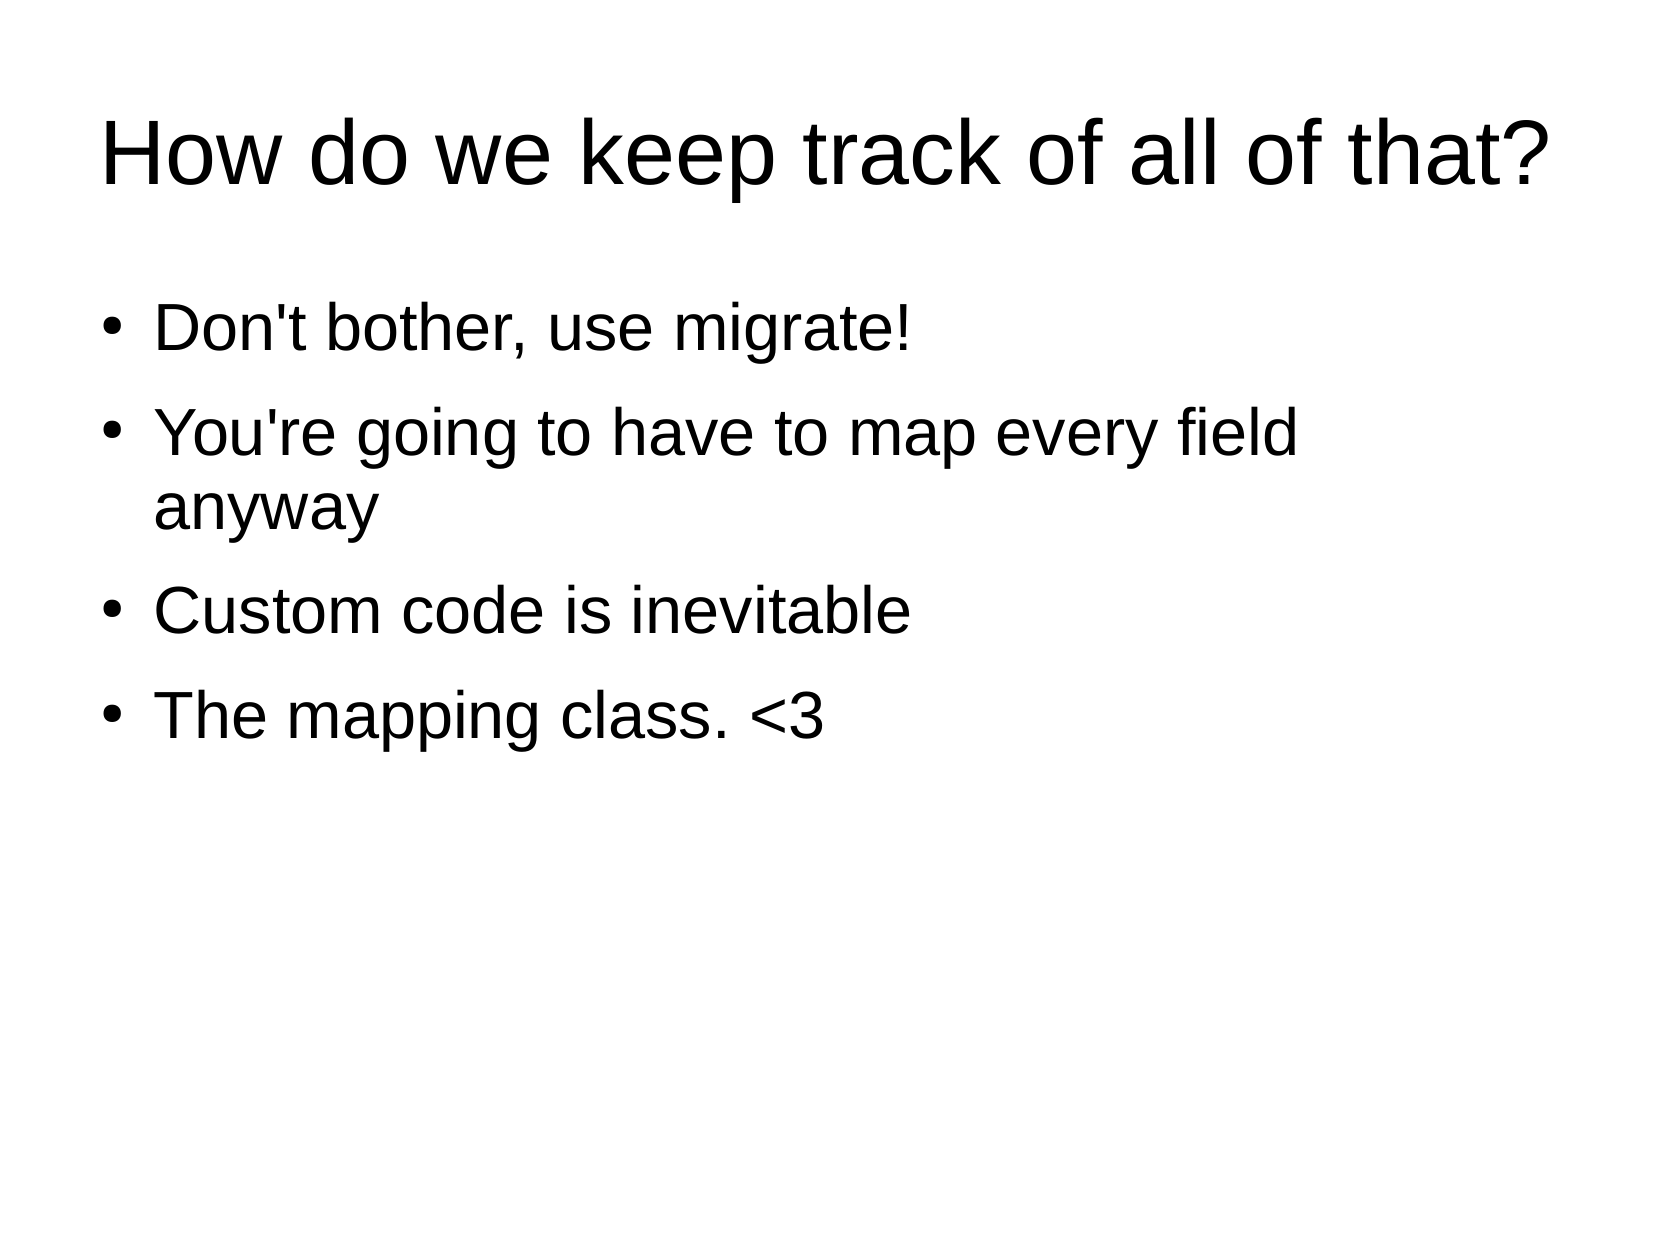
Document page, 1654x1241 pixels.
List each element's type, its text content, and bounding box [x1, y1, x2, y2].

list Don't bother, use migrate! You're going to have to map every field anyway Custom code is inevitable The mapping class. <3 [82, 290, 1538, 1010]
title How do we keep track of all of that? [82, 49, 1571, 257]
